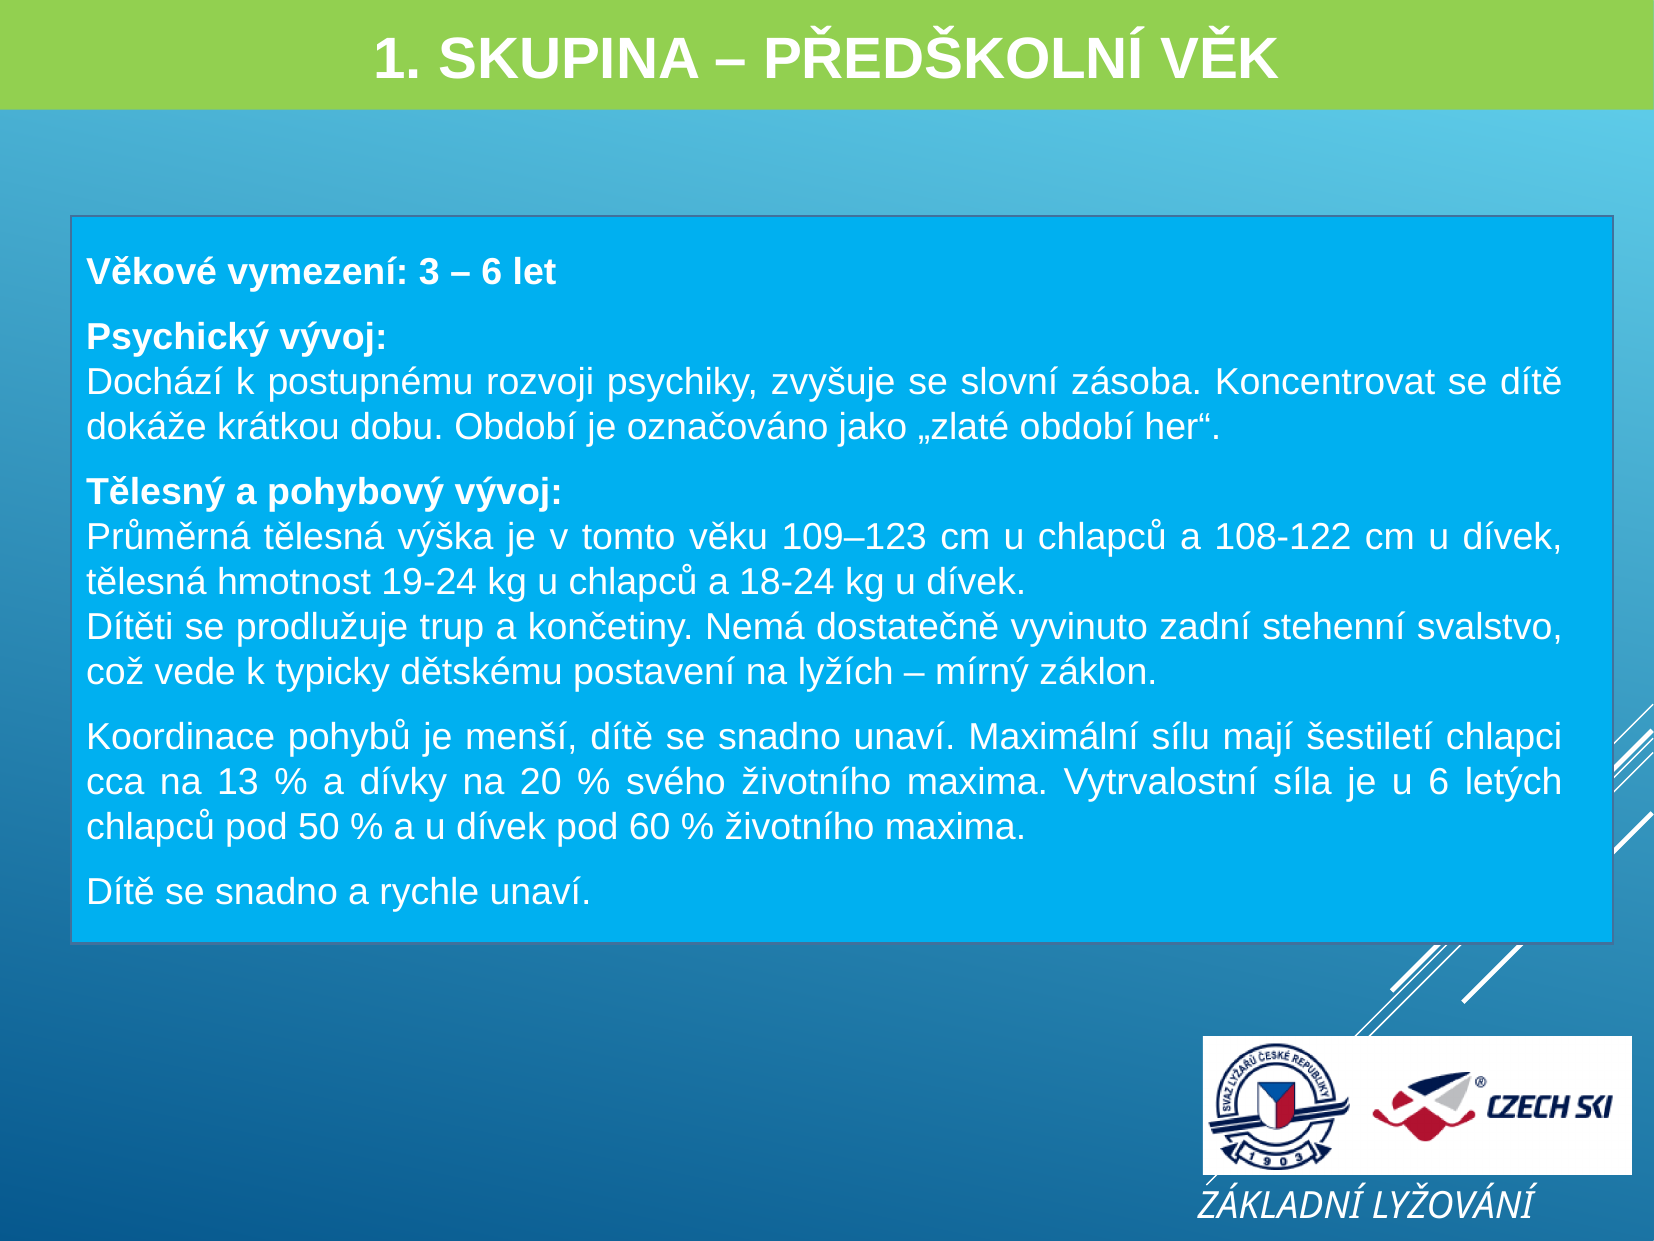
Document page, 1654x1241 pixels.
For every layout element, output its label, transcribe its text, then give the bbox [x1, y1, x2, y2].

picture [1202, 1036, 1632, 1173]
title 1. Skupina – předškolní věk [0, 0, 1654, 110]
text_box Věkové vymezení: 3 – 6 let Psychický vývoj: Dochází k postupnému rozvoji psychiky, zvyšuje se slovní zásoba. Koncentrovat se dítě dokáže krátkou dobu. Období je označováno jako „zlaté období her“. Tělesný a pohybový vývoj: Průměrná tělesná výška je v tomto věku 109–123 cm u chlapců a 108-122 cm u dívek, tělesná hmotnost 19-24 kg u chlapců a 18-24 kg u dívek. Dítěti se prodlužuje trup a končetiny. Nemá dostatečně vyvinuto zadní stehenní svalstvo, což vede k typicky dětskému postavení na lyžích – mírný záklon. Koordinace pohybů je menší, dítě se snadno unaví. Maximální sílu mají šestiletí chlapci cca na 13 % a dívky na 20 % svého životního maxima. Vytrvalostní síla je u 6 letých chlapců pod 50 % a u dívek pod 60 % životního maxima. Dítě se snadno a rychle unaví. [71, 216, 1613, 944]
text_box ZÁKLADNÍ LYŽOVÁNÍ [1182, 1173, 1644, 1235]
